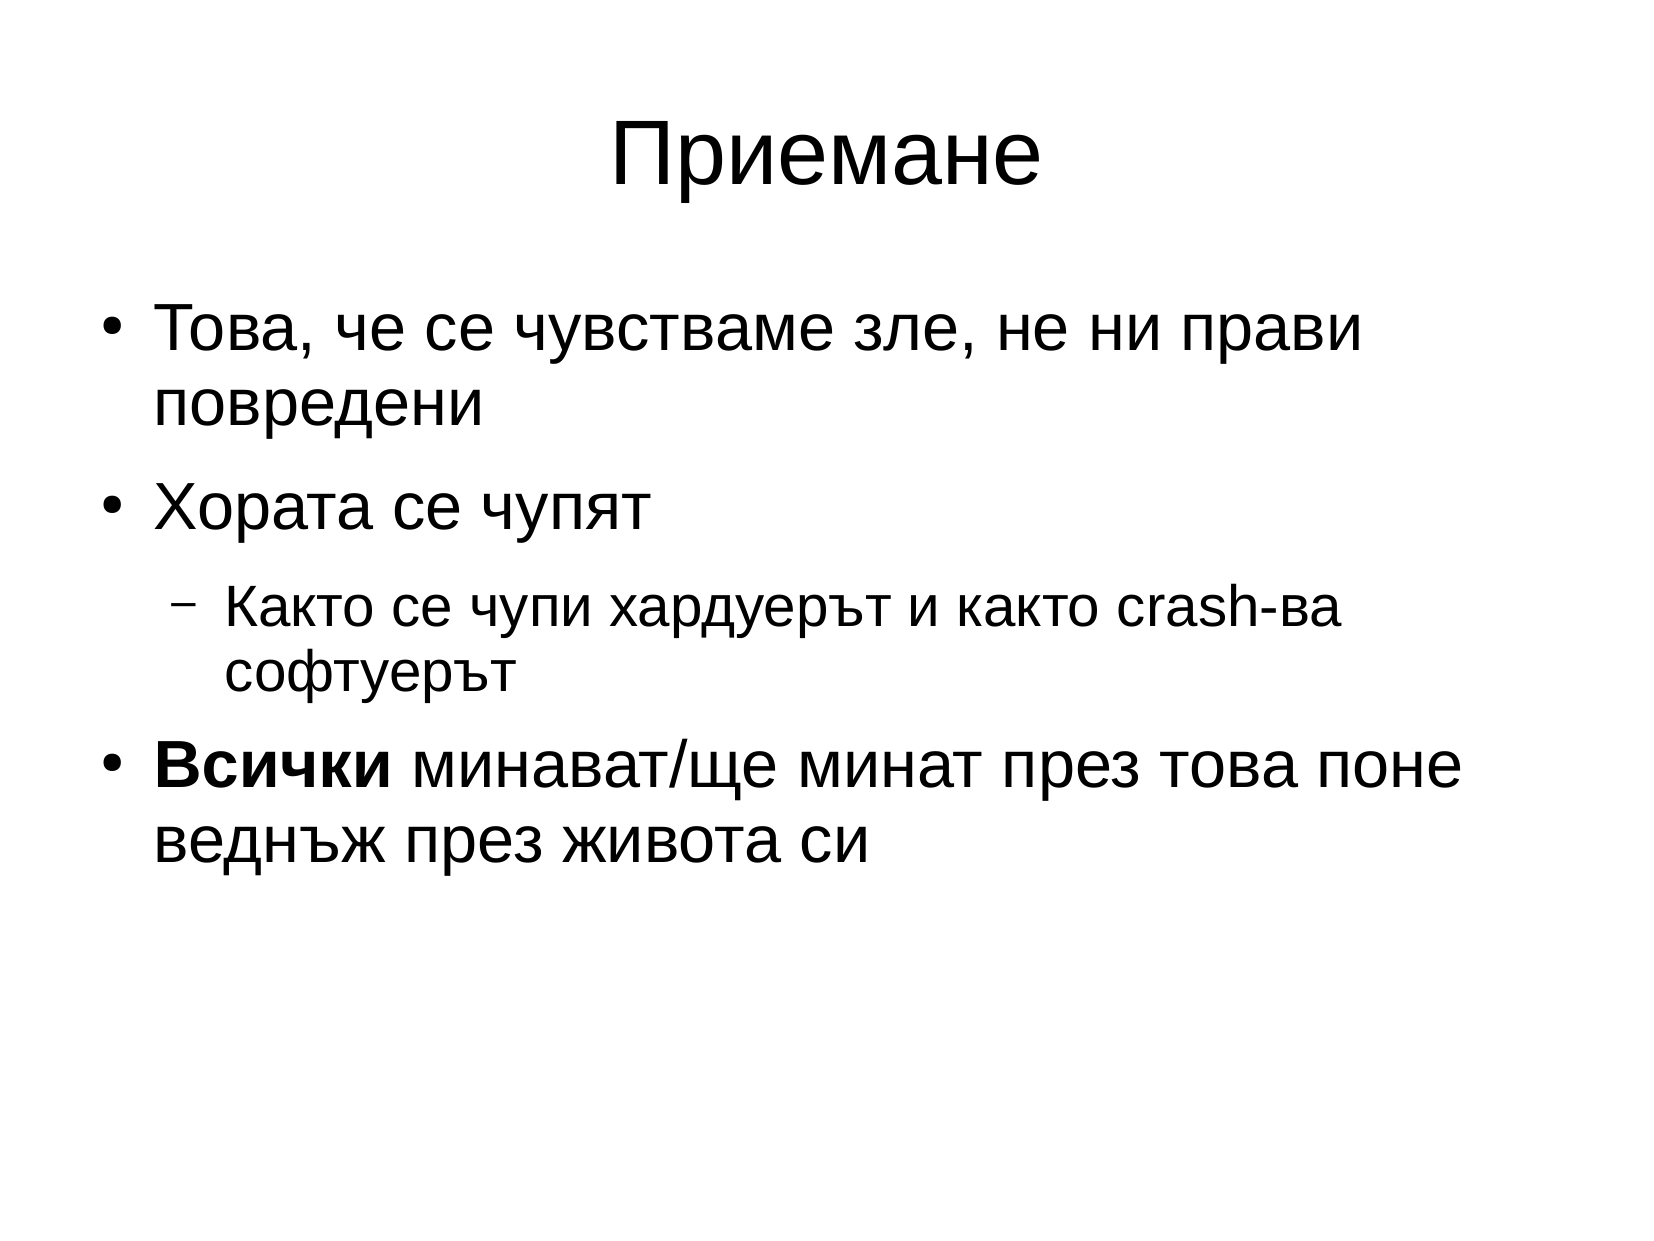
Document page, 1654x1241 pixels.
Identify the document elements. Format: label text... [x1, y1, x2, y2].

title Приемане [82, 49, 1571, 257]
list Това, че се чувстваме зле, не ни прави повредени Хората се чупят Както се чупи хардуерът и както crash-ва софтуерът Всички минават/ще минат през това поне веднъж през живота си [82, 290, 1538, 1010]
